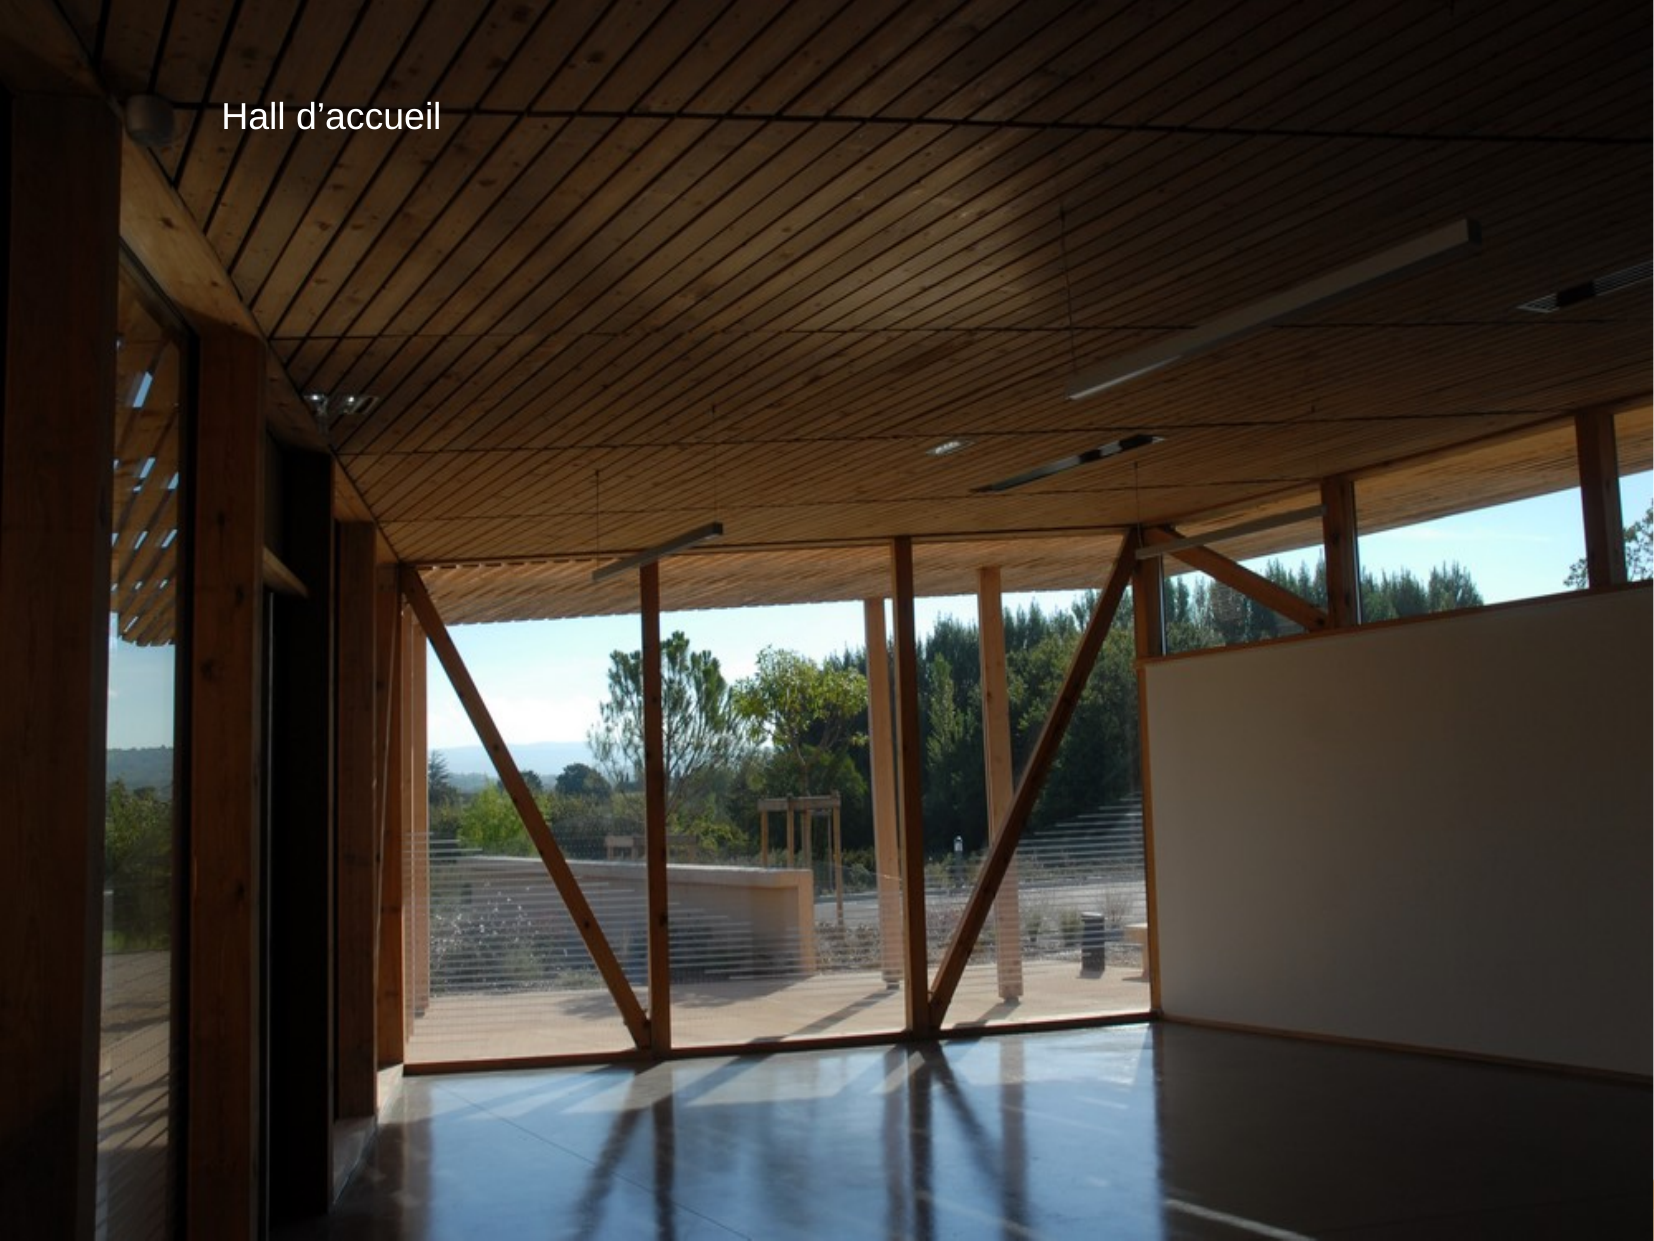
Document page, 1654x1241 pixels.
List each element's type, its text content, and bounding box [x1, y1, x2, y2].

text_box Hall d’accueil [206, 88, 473, 146]
picture [0, 0, 1654, 1241]
